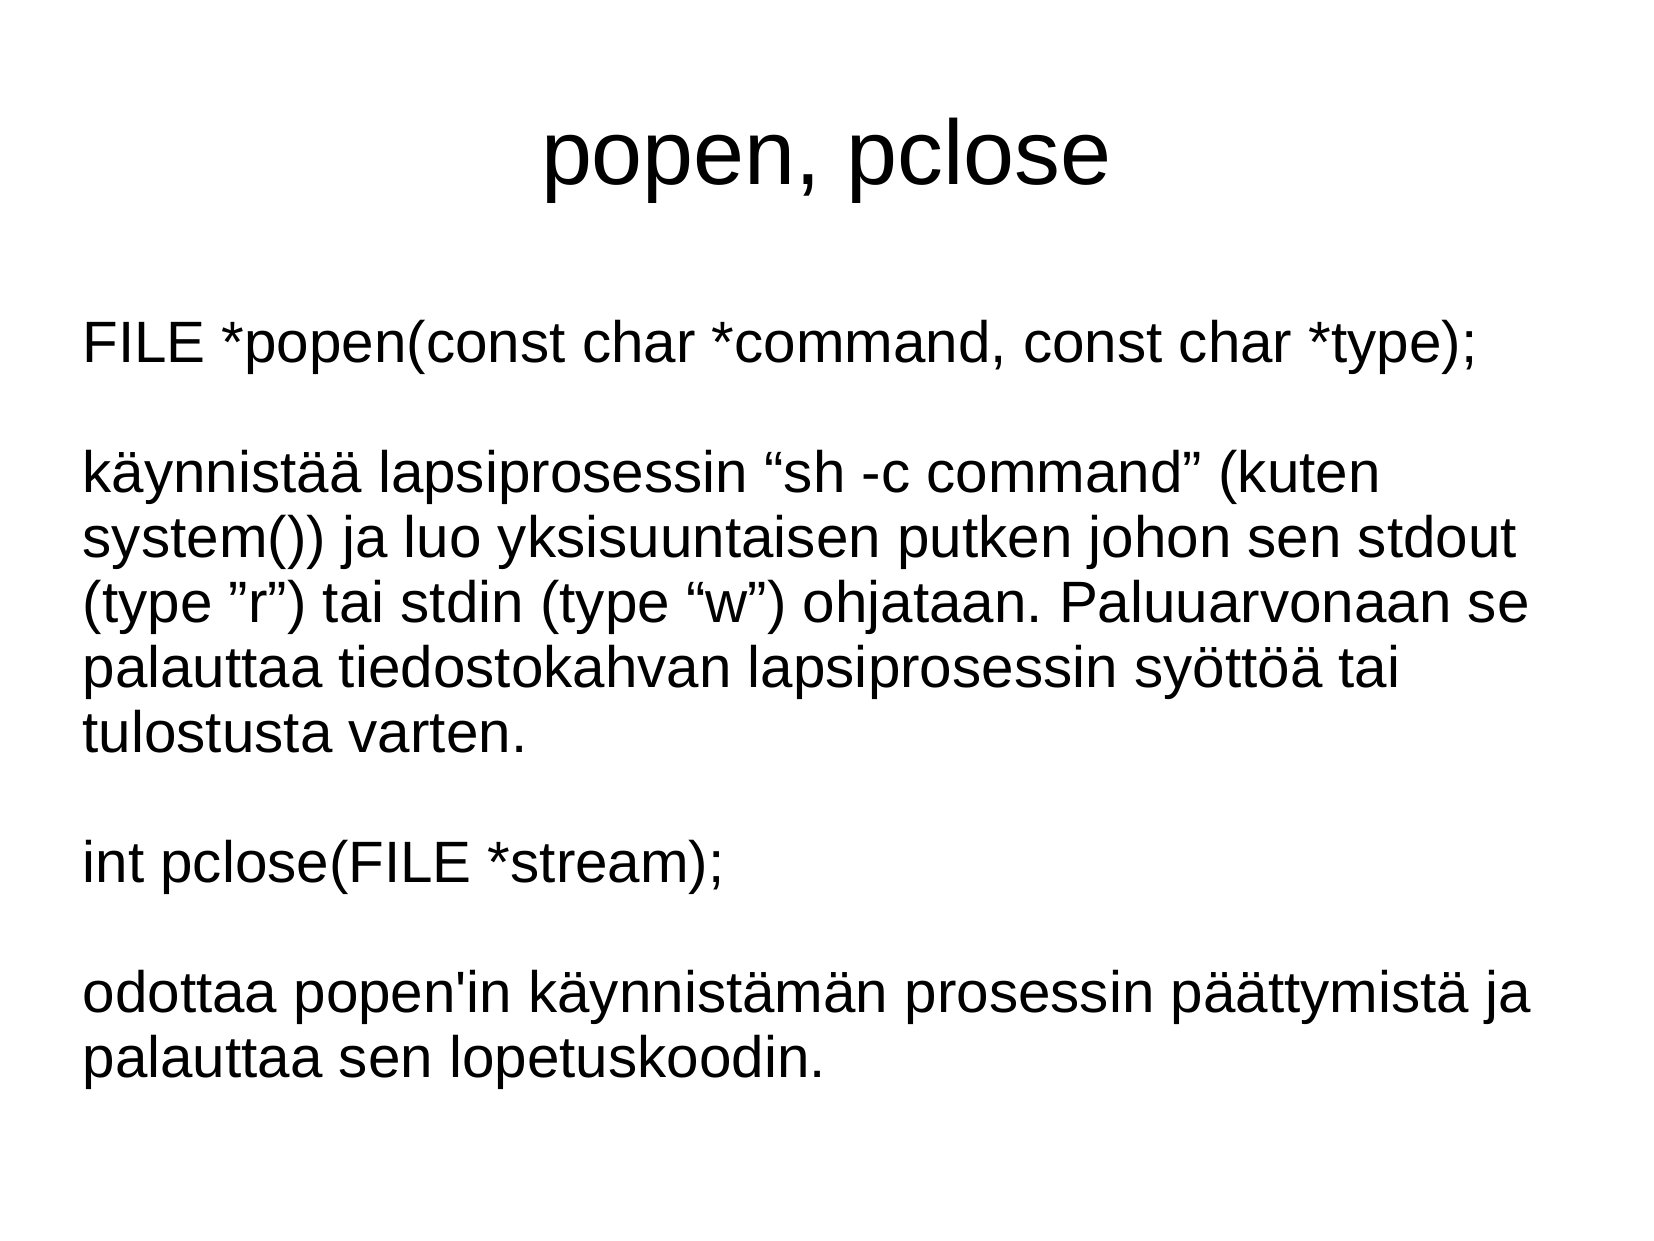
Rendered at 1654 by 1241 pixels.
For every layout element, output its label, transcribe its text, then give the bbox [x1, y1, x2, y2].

title popen, pclose [82, 56, 1571, 250]
subtitle FILE *popen(const char *command, const char *type); käynnistää lapsiprosessin “sh -c command” (kuten system()) ja luo yksisuuntaisen putken johon sen stdout (type ”r”) tai stdin (type “w”) ohjataan. Paluuarvonaan se palauttaa tiedostokahvan lapsiprosessin syöttöä tai tulostusta varten. int pclose(FILE *stream); odottaa popen'in käynnistämän prosessin päättymistä ja palauttaa sen lopetuskoodin. [82, 297, 1571, 1102]
